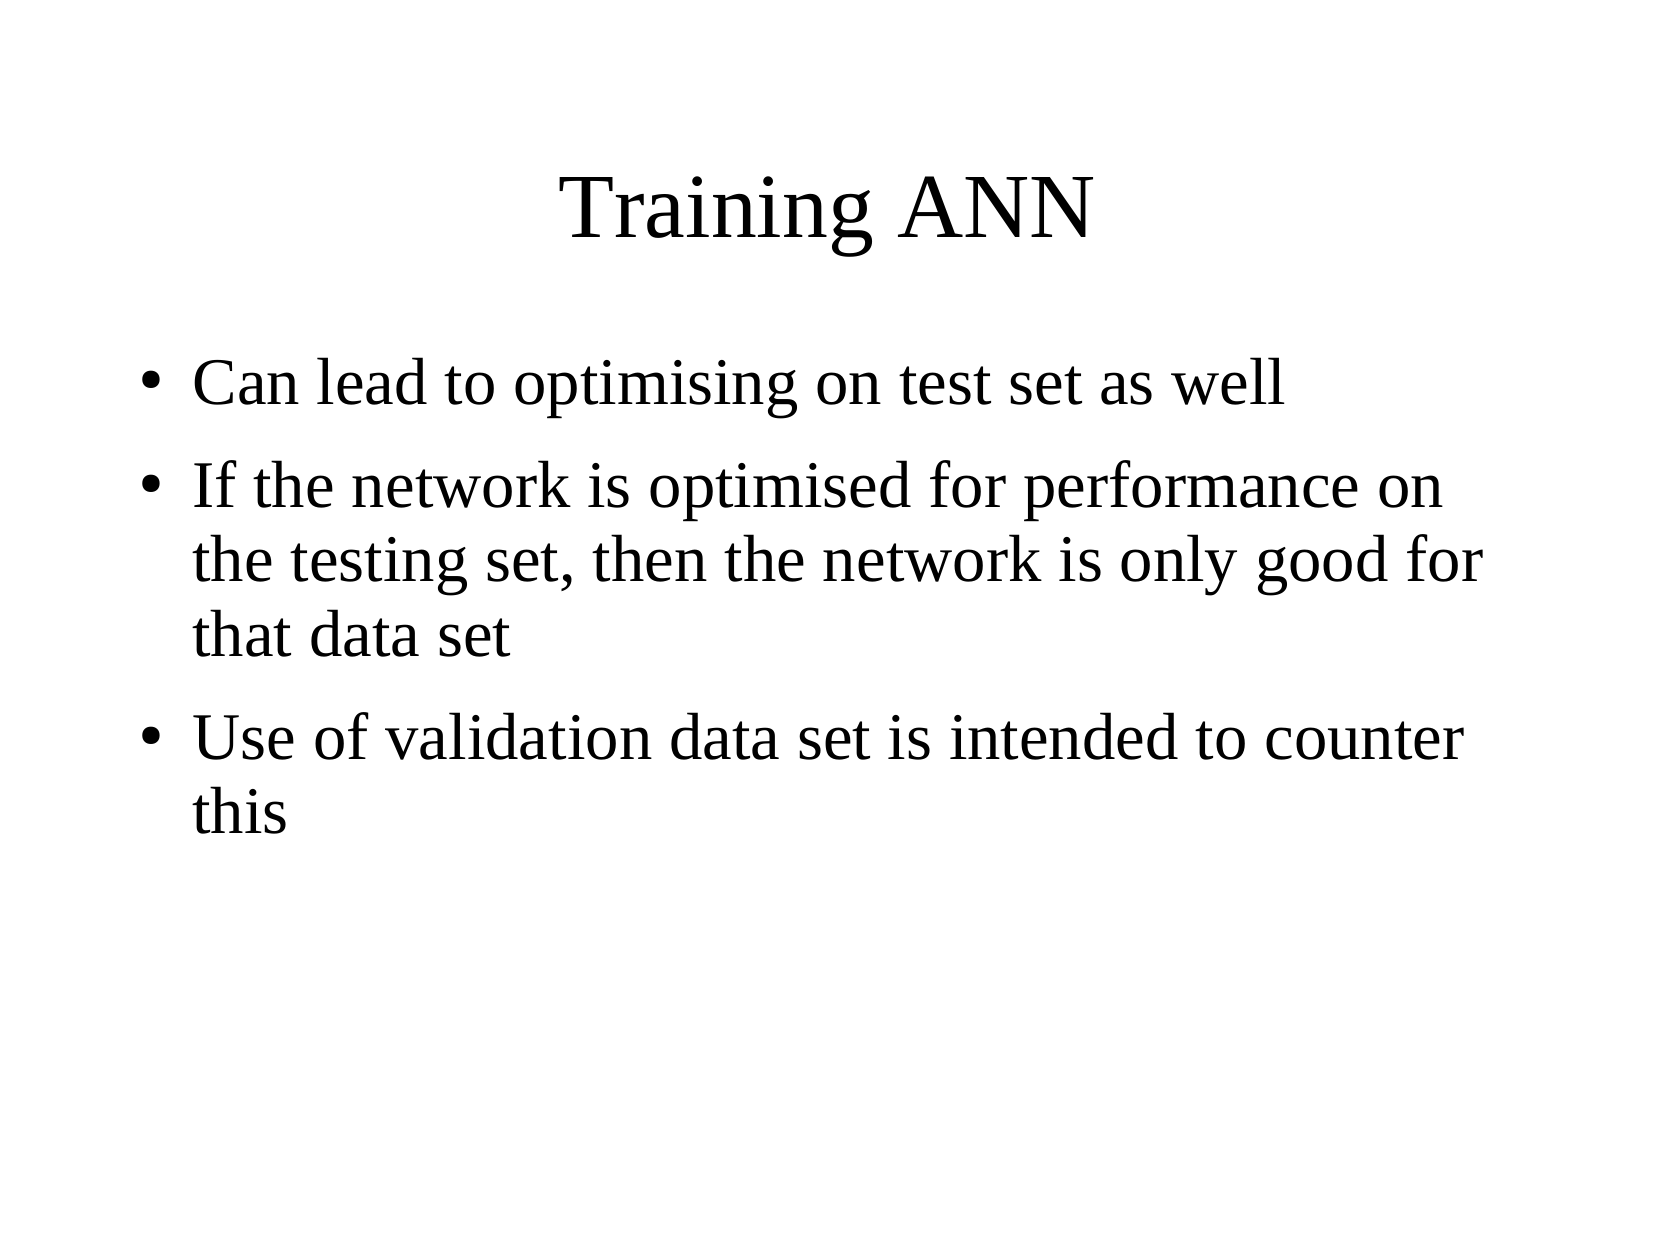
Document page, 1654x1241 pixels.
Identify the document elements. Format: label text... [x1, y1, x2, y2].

list Can lead to optimising on test set as well If the network is optimised for performance on the testing set, then the network is only good for that data set Use of validation data set is intended to counter this [121, 344, 1534, 1127]
title Training ANN [121, 102, 1534, 311]
